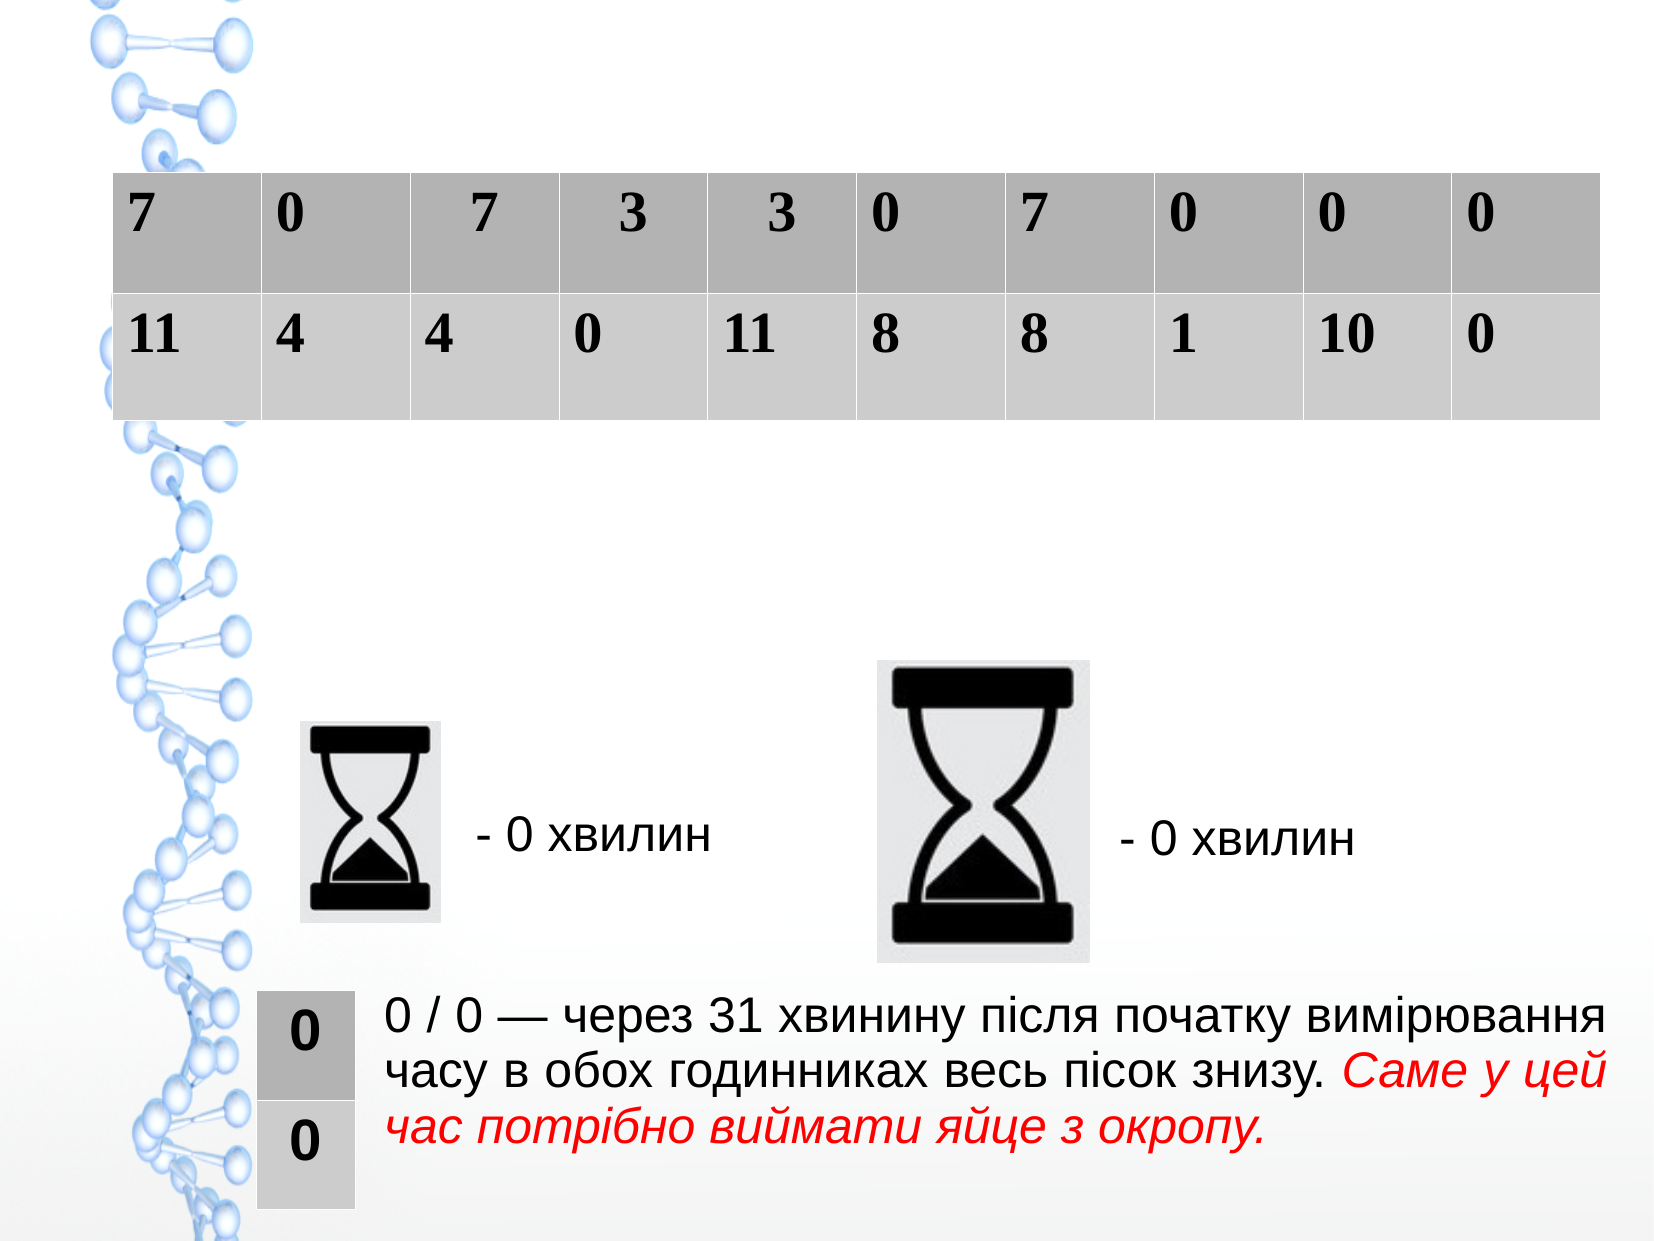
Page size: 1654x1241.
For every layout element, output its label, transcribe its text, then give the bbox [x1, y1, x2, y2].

table_cell 4 [411, 294, 559, 420]
table_header 0 [1452, 173, 1600, 293]
table_cell 0 [1452, 294, 1600, 420]
table_cell 0 [257, 1101, 355, 1209]
table_cell 4 [262, 294, 410, 420]
picture [0, 0, 1654, 1241]
table_header 7 [113, 173, 261, 293]
table_cell 0 [560, 294, 707, 420]
table_header 0 [1155, 173, 1303, 293]
table_header 7 [411, 173, 559, 293]
table_header 3 [708, 173, 856, 293]
table_header 0 [257, 991, 355, 1100]
text_box - 0 хвилин [1104, 802, 1371, 874]
table_header 0 [1304, 173, 1451, 293]
table_cell 11 [113, 294, 261, 420]
table_cell 10 [1304, 294, 1451, 420]
table_cell 8 [857, 294, 1005, 420]
table_cell 11 [708, 294, 856, 420]
text_box - 0 хвилин [460, 798, 728, 870]
table_header 0 [262, 173, 410, 293]
table_cell 1 [1155, 294, 1303, 420]
table_cell 8 [1006, 294, 1154, 420]
table_header 0 [857, 173, 1005, 293]
text_box 0 / 0 — через 31 хвинину після початку вимірювання часу в обох годинниках весь пісок знизу. Саме у цей час потрібно виймати яйце з окропу. [369, 979, 1623, 1218]
table_header 3 [560, 173, 707, 293]
table_header 7 [1006, 173, 1154, 293]
